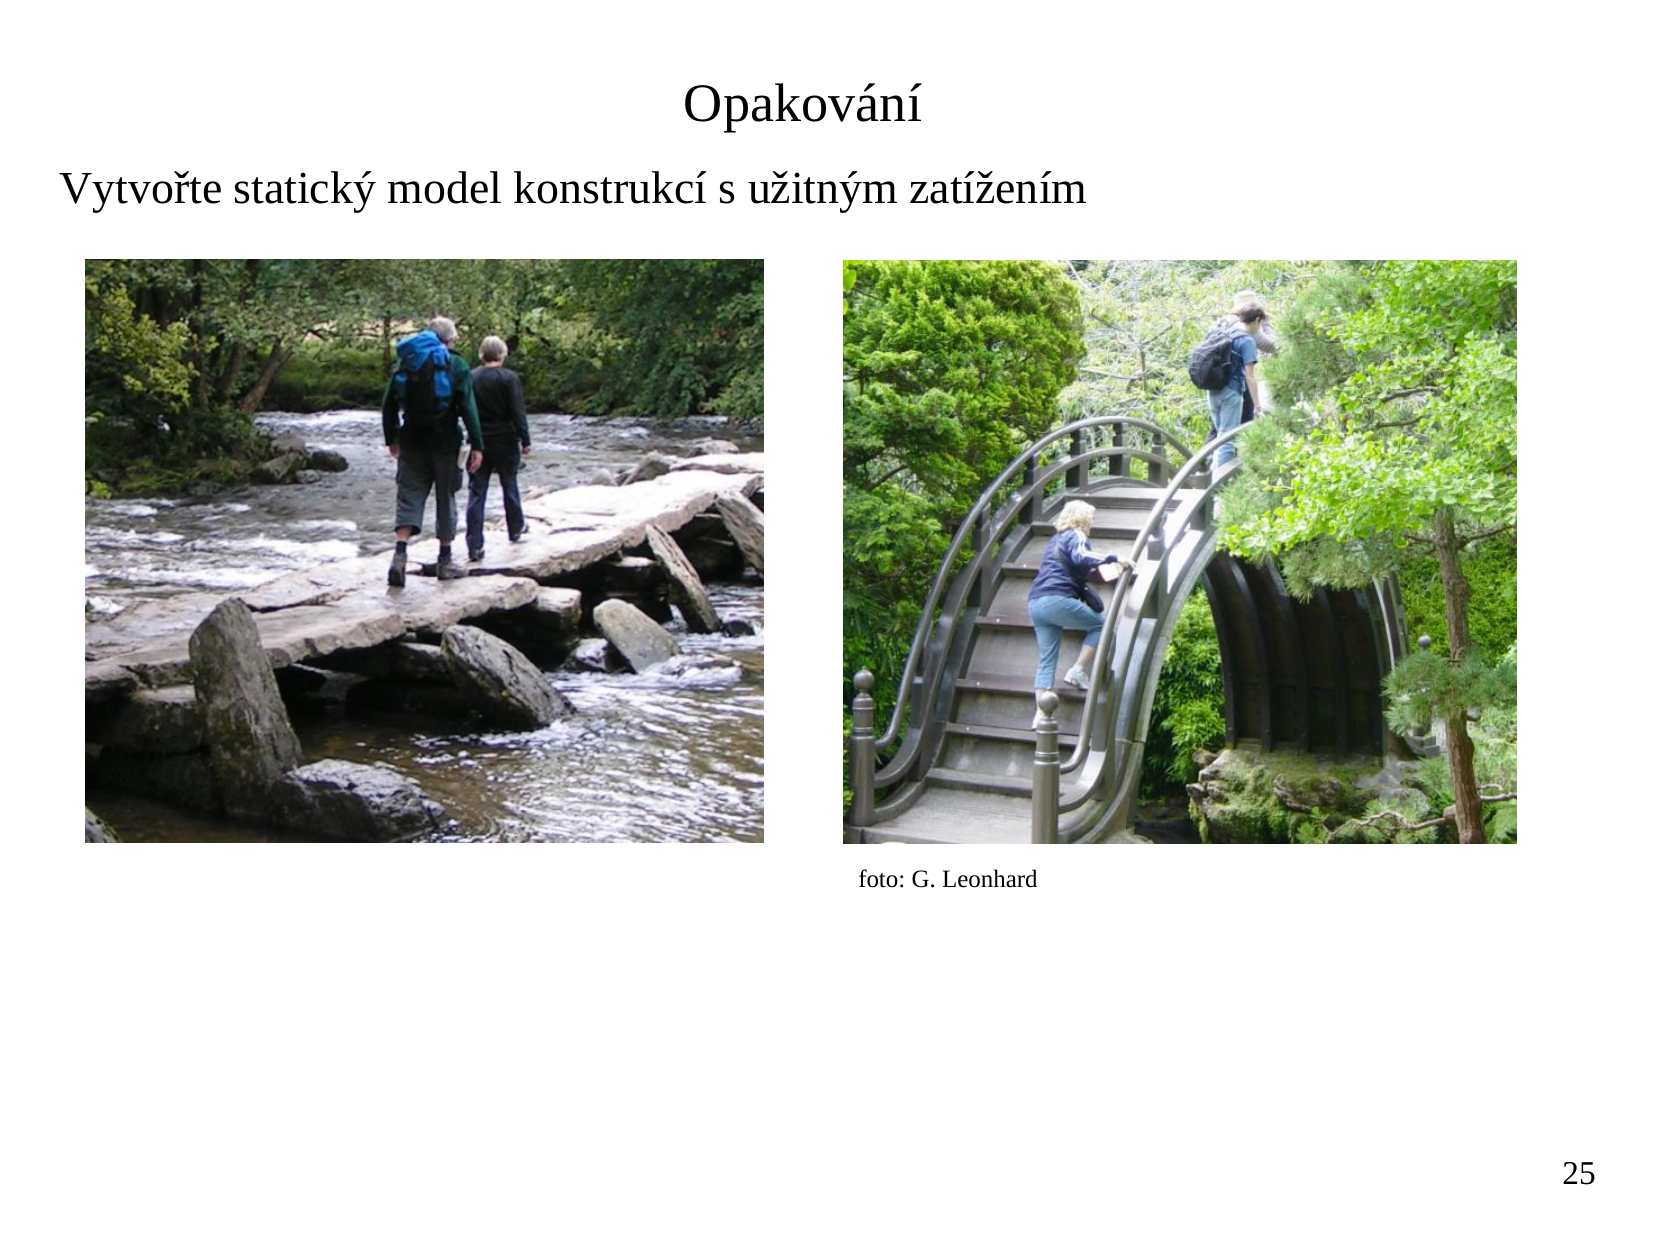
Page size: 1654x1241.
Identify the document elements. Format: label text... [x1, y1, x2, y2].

text_box foto: G. Leonhard [843, 858, 1262, 904]
title Opakování [59, 7, 1548, 163]
picture [843, 260, 1517, 845]
picture [85, 259, 764, 843]
list Vytvořte statický model konstrukcí s užitným zatížením [59, 163, 1548, 967]
